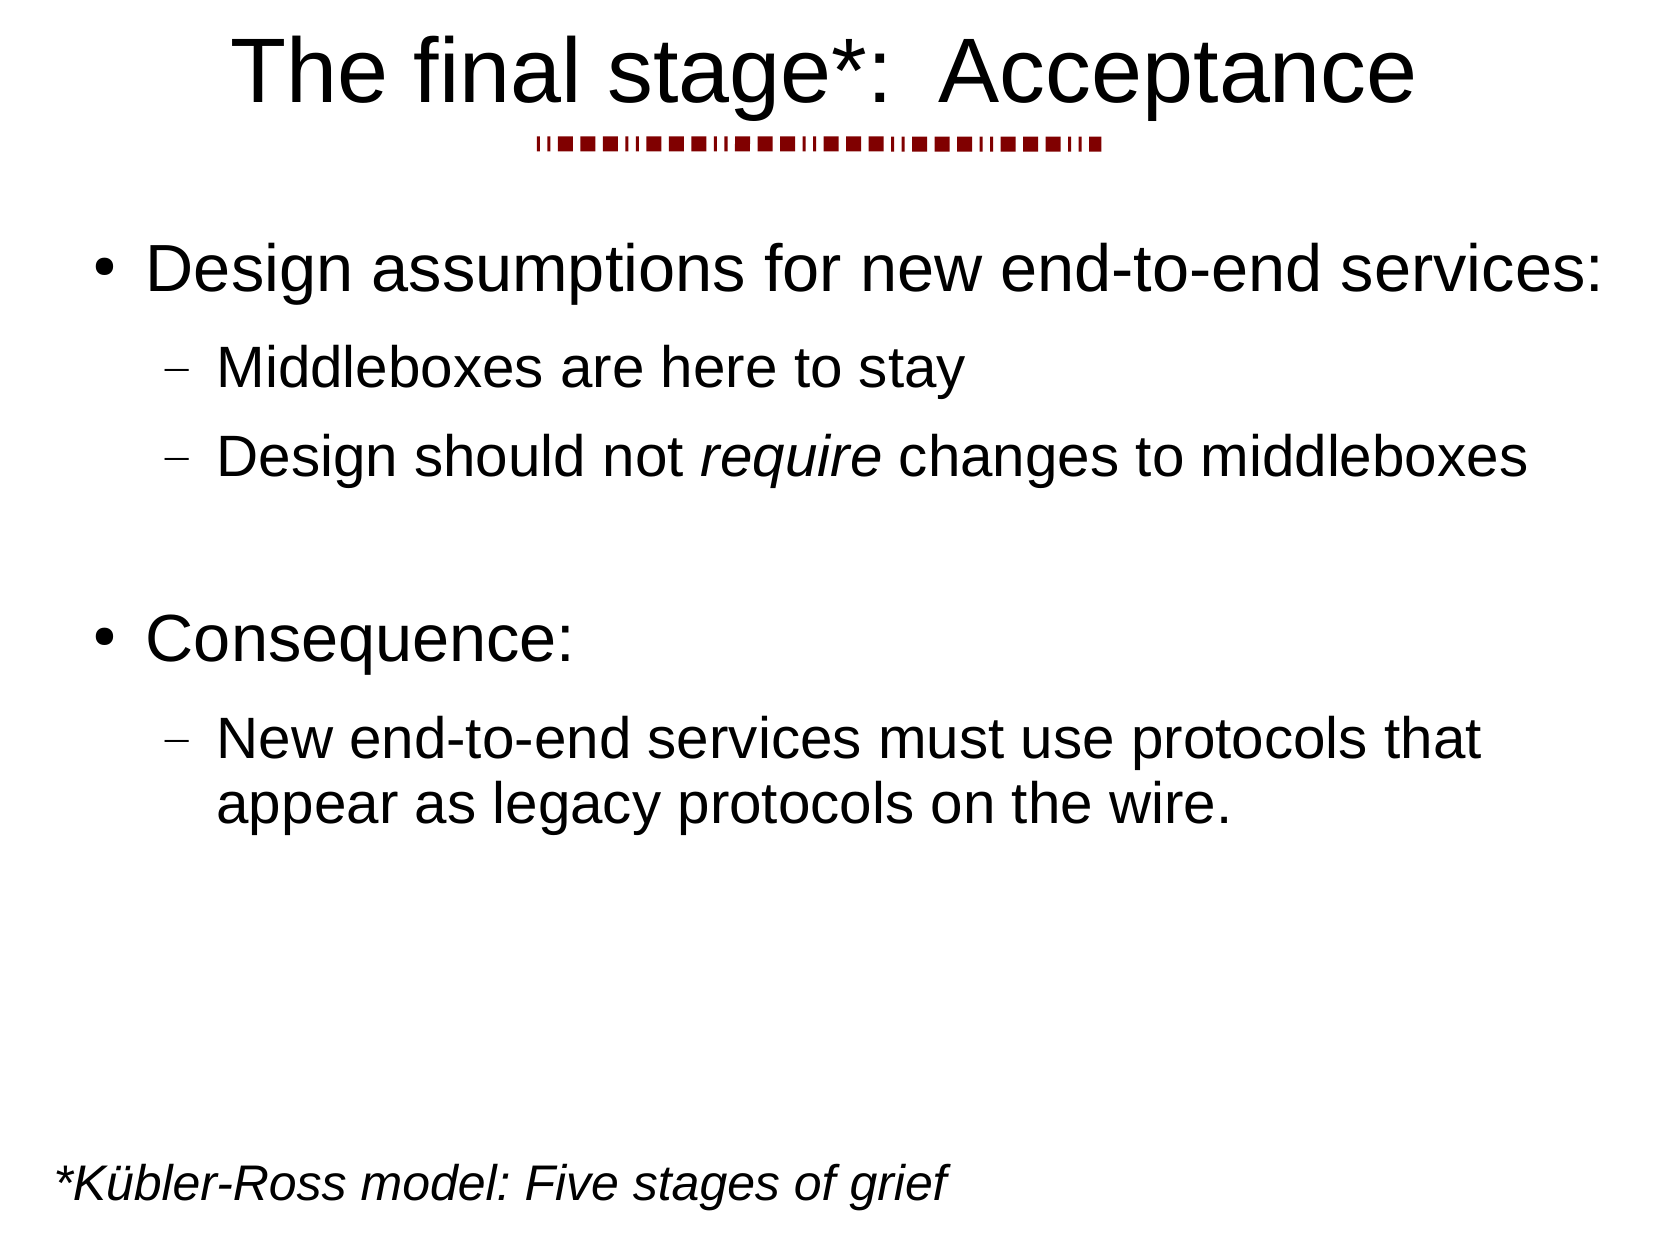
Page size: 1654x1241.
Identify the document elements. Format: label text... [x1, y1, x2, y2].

text_box *Kübler-Ross model: Five stages of grief [53, 1155, 1325, 1230]
title The final stage*: Acceptance [75, 0, 1576, 145]
list Design assumptions for new end-to-end services: Middleboxes are here to stay Design should not require changes to middleboxes Consequence: New end-to-end services must use protocols that appear as legacy protocols on the wire. [75, 230, 1613, 1105]
